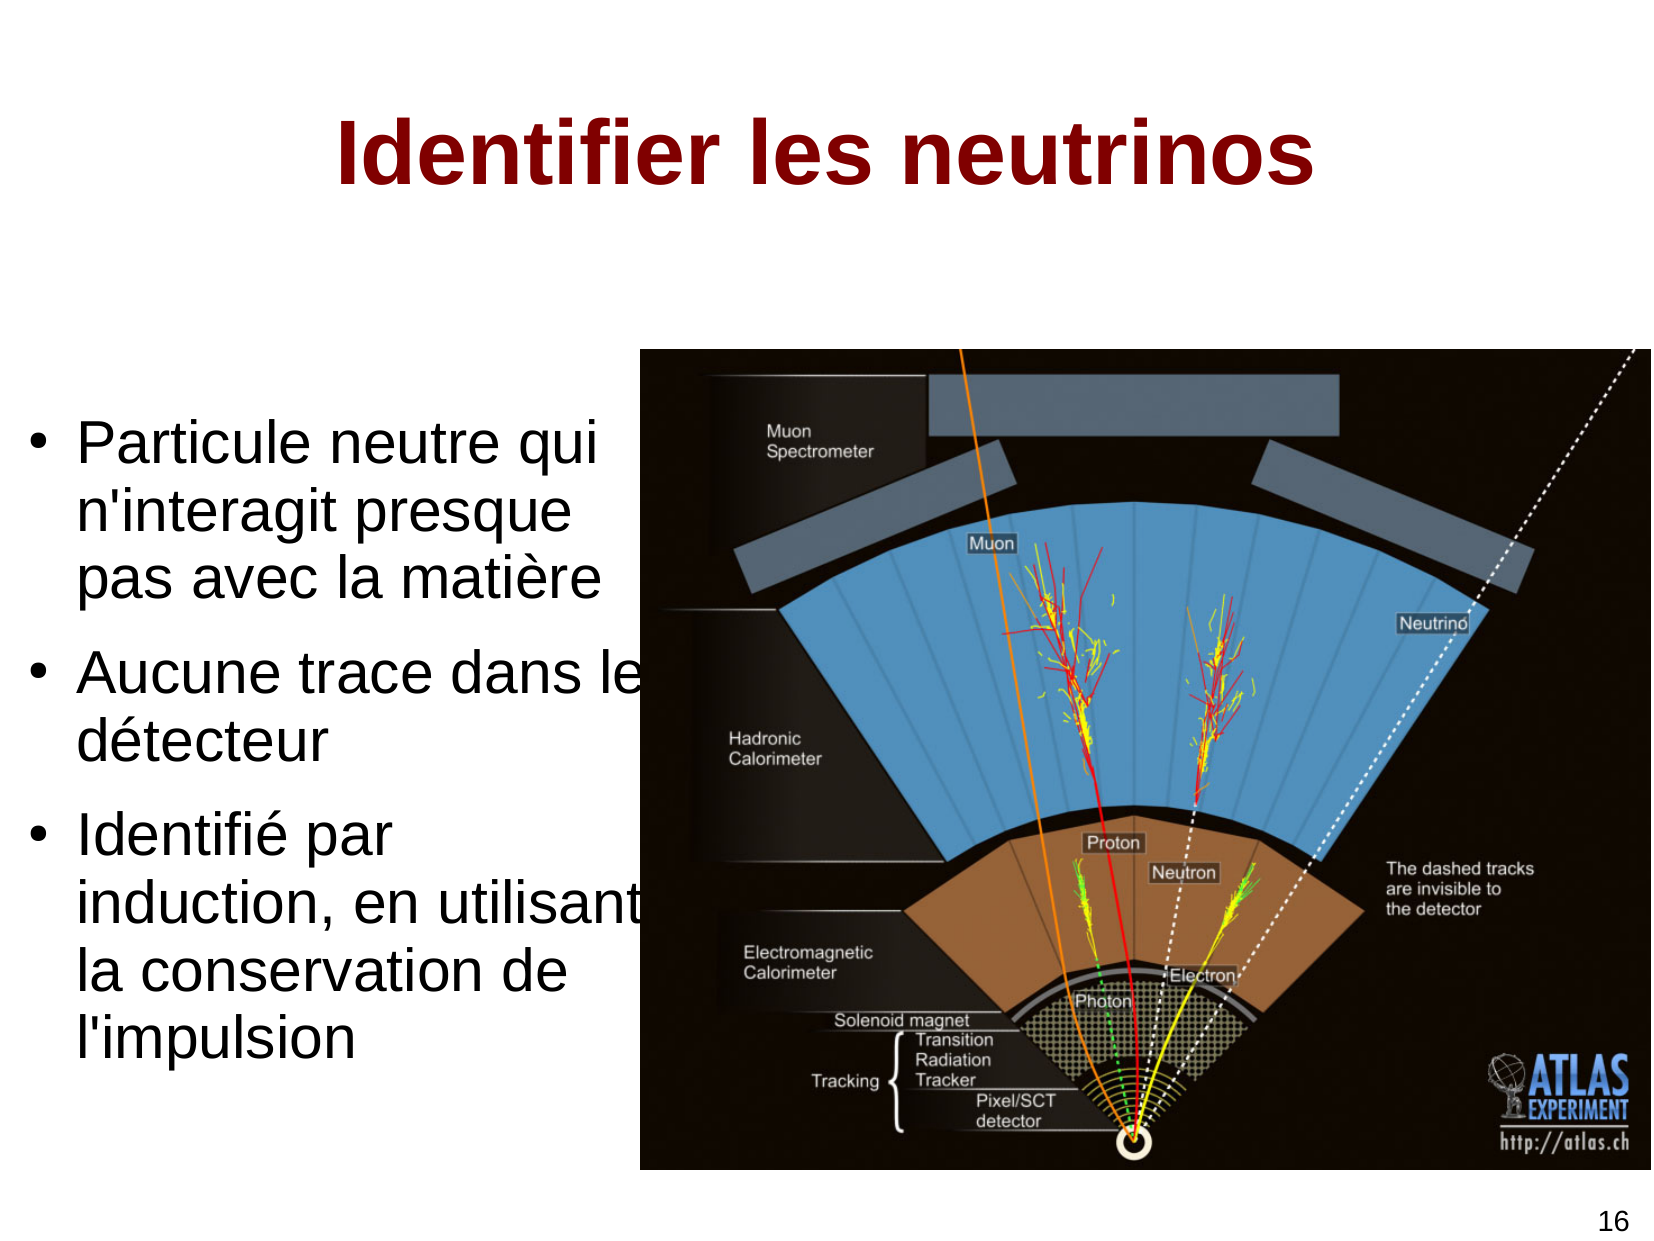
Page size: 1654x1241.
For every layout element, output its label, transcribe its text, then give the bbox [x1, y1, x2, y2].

list Particule neutre qui n'interagit presque pas avec la matière Aucune trace dans le détecteur Identifié par induction, en utilisant la conservation de l'impulsion [11, 408, 640, 1128]
title Identifier les neutrinos [82, 49, 1571, 257]
picture [640, 349, 1651, 1170]
